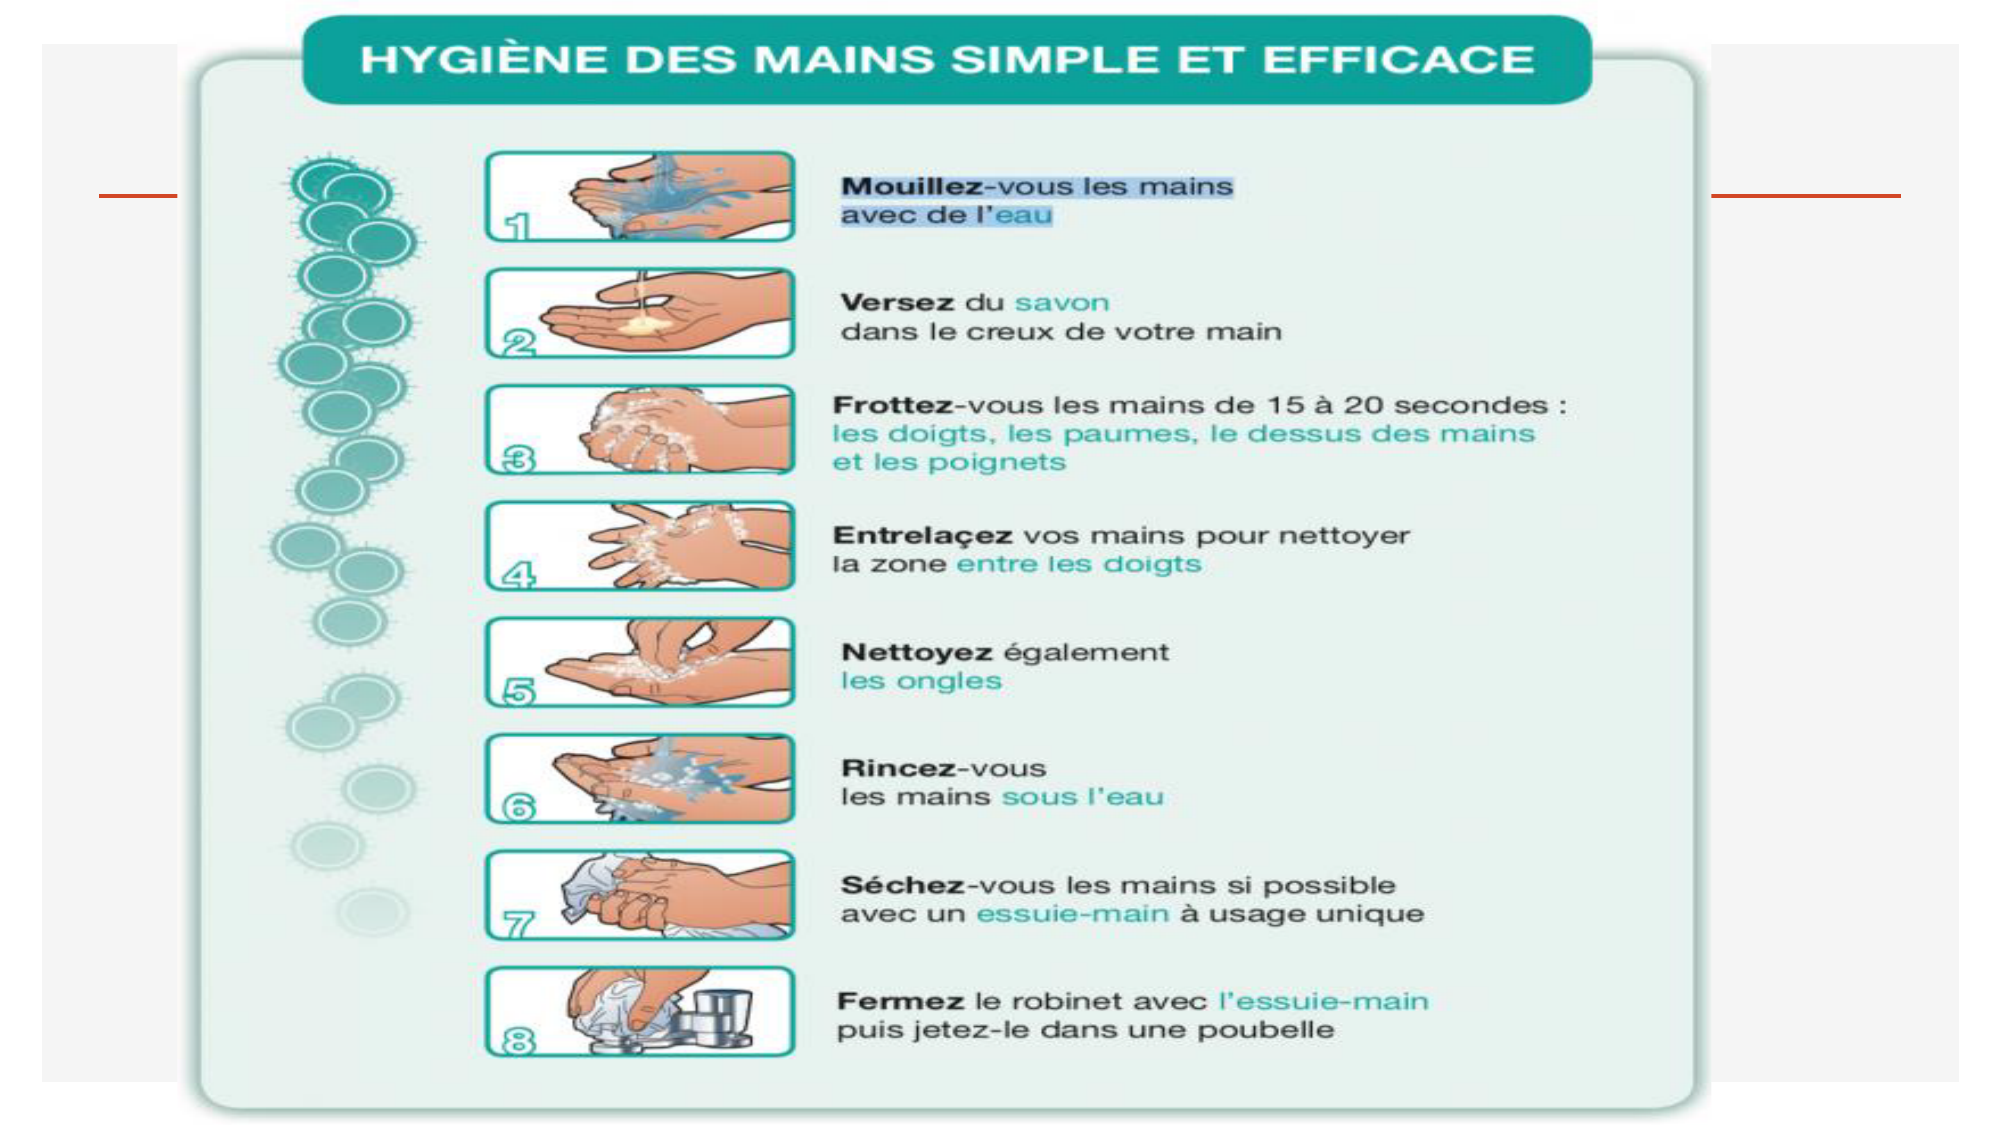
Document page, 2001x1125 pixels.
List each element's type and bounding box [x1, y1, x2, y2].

picture [177, 0, 1712, 1125]
